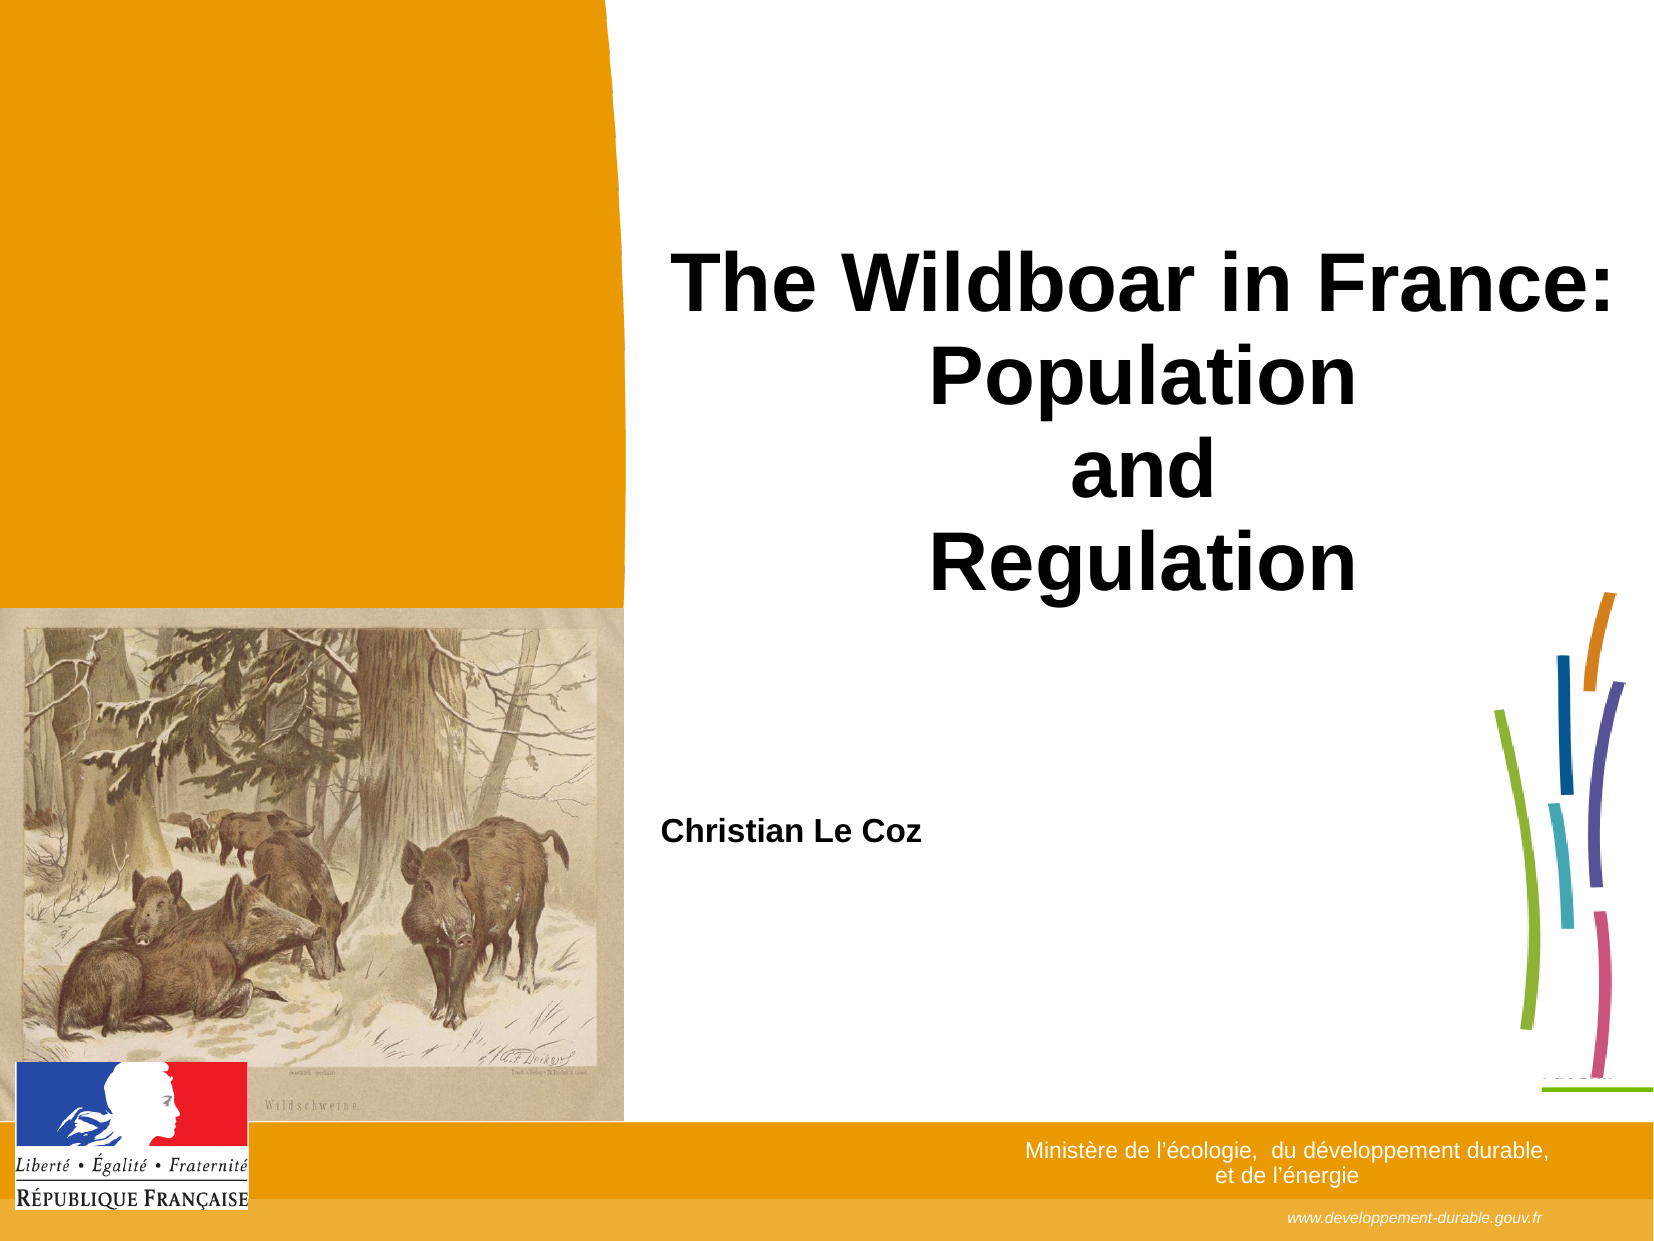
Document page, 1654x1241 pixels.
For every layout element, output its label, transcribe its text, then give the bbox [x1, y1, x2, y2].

text_box The Wildboar in France: Population and Regulation Christian Le Coz [645, 93, 1642, 1110]
text_box Ministère de l’écologie, du développement durable, et de l’énergie [1005, 1130, 1576, 1197]
picture [0, 0, 1654, 1241]
text_box www.developpement-durable.gouv.fr [877, 1202, 1557, 1235]
